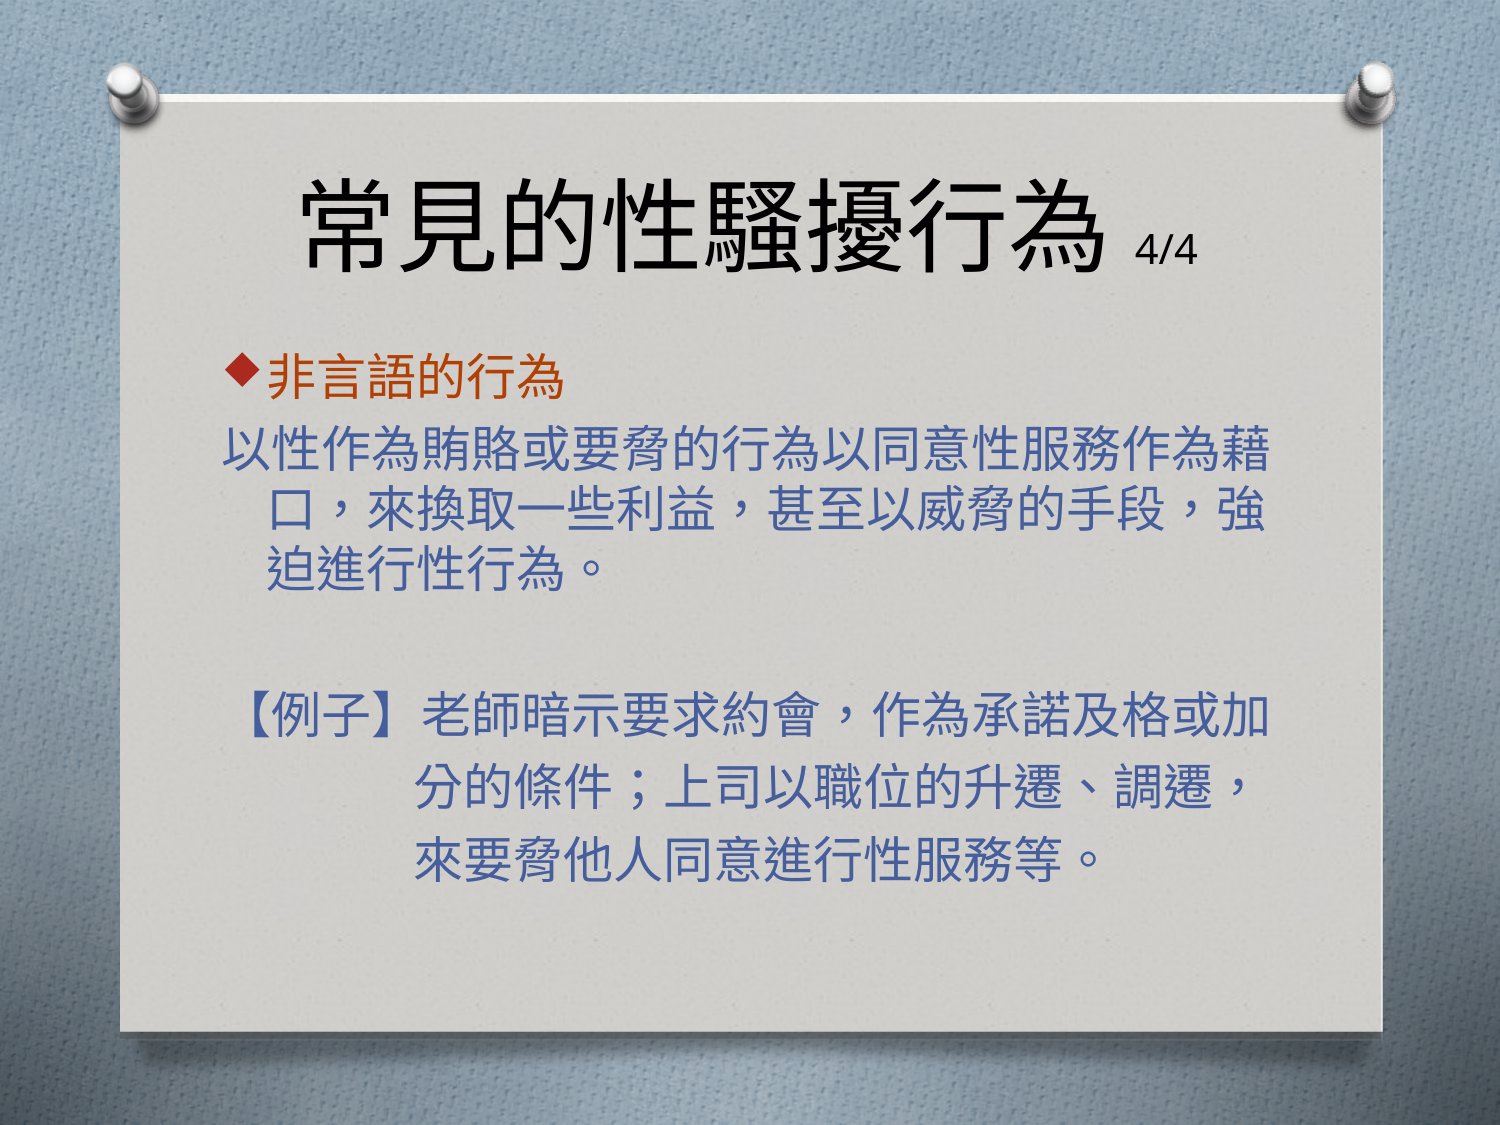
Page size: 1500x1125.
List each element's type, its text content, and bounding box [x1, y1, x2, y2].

list 非言語的行為 以性作為賄賂或要脅的行為以同意性服務作為藉口，來換取一些利益，甚至以威脅的手段，強迫進行性行為。 【例子】老師暗示要求約會，作為承諾及格或加 分的條件；上司以職位的升遷、調遷， 來要脅他人同意進行性服務等。 [206, 337, 1317, 965]
title 常見的性騷擾行為4/4 [76, 113, 1416, 293]
picture [0, 0, 1500, 1125]
